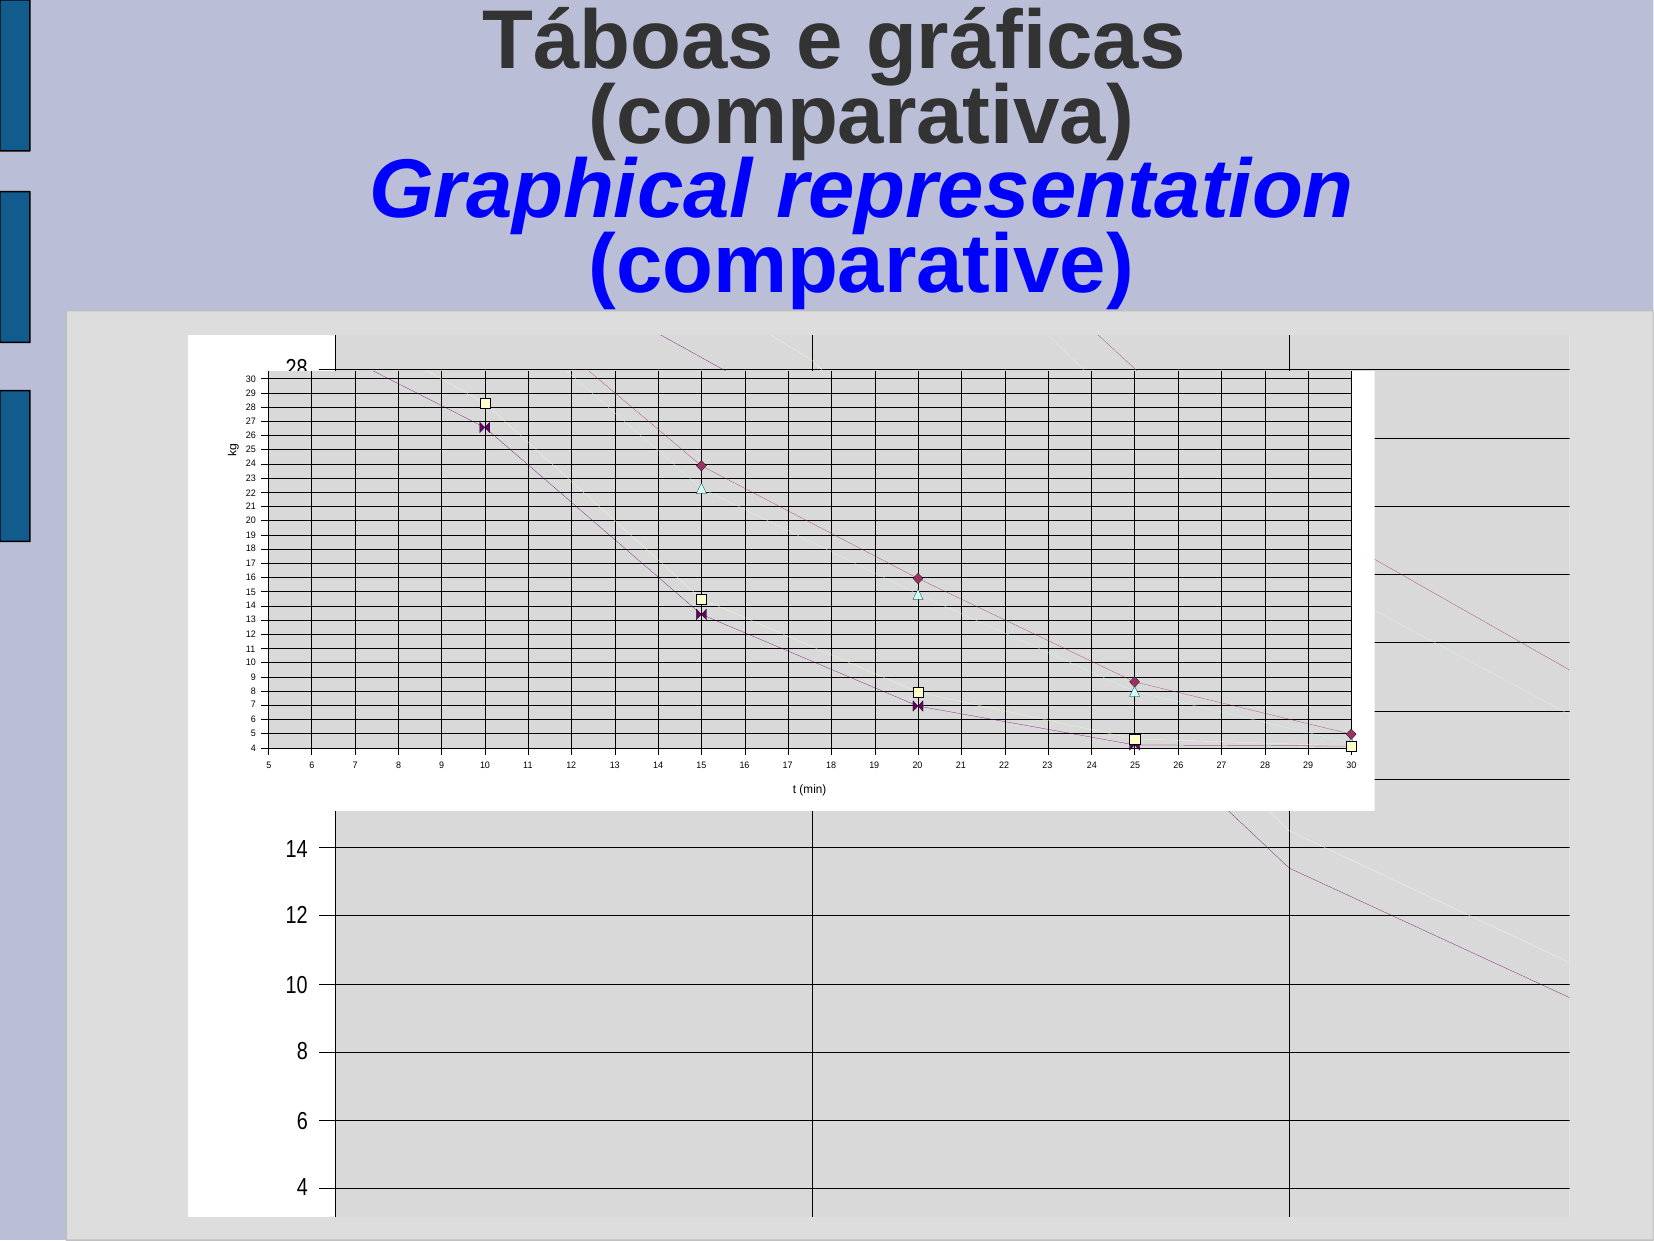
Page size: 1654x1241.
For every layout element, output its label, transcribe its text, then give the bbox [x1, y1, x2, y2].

text_box Táboas e gráficas (comparativa) Graphical representation (comparative) [227, 1, 1443, 315]
chart [134, 335, 1570, 1217]
